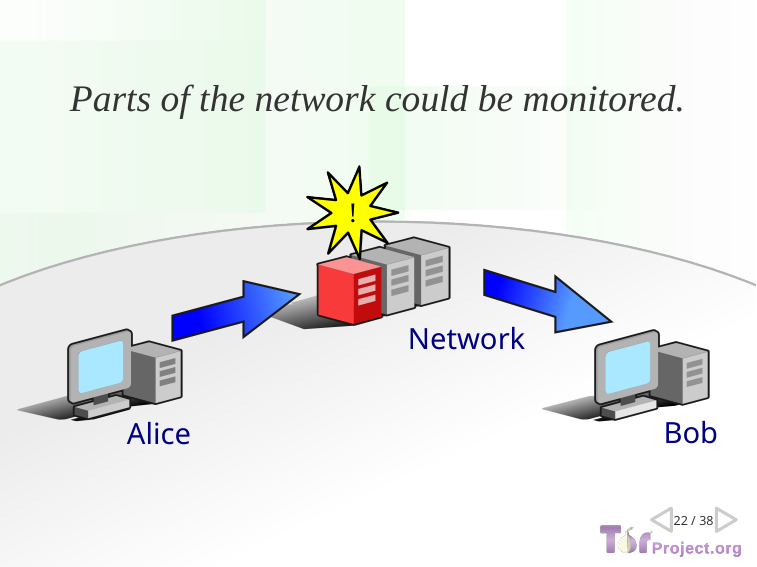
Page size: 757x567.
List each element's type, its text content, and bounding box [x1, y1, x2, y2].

text_box <number> / 38 [618, 504, 756, 555]
text_box [716, 508, 737, 532]
picture [0, 0, 757, 567]
text_box Parts of the network could be monitored. [0, 70, 756, 127]
text_box Alice [102, 405, 216, 456]
text_box Bob [634, 404, 748, 455]
text_box [651, 508, 672, 532]
text_box Network [382, 310, 551, 361]
